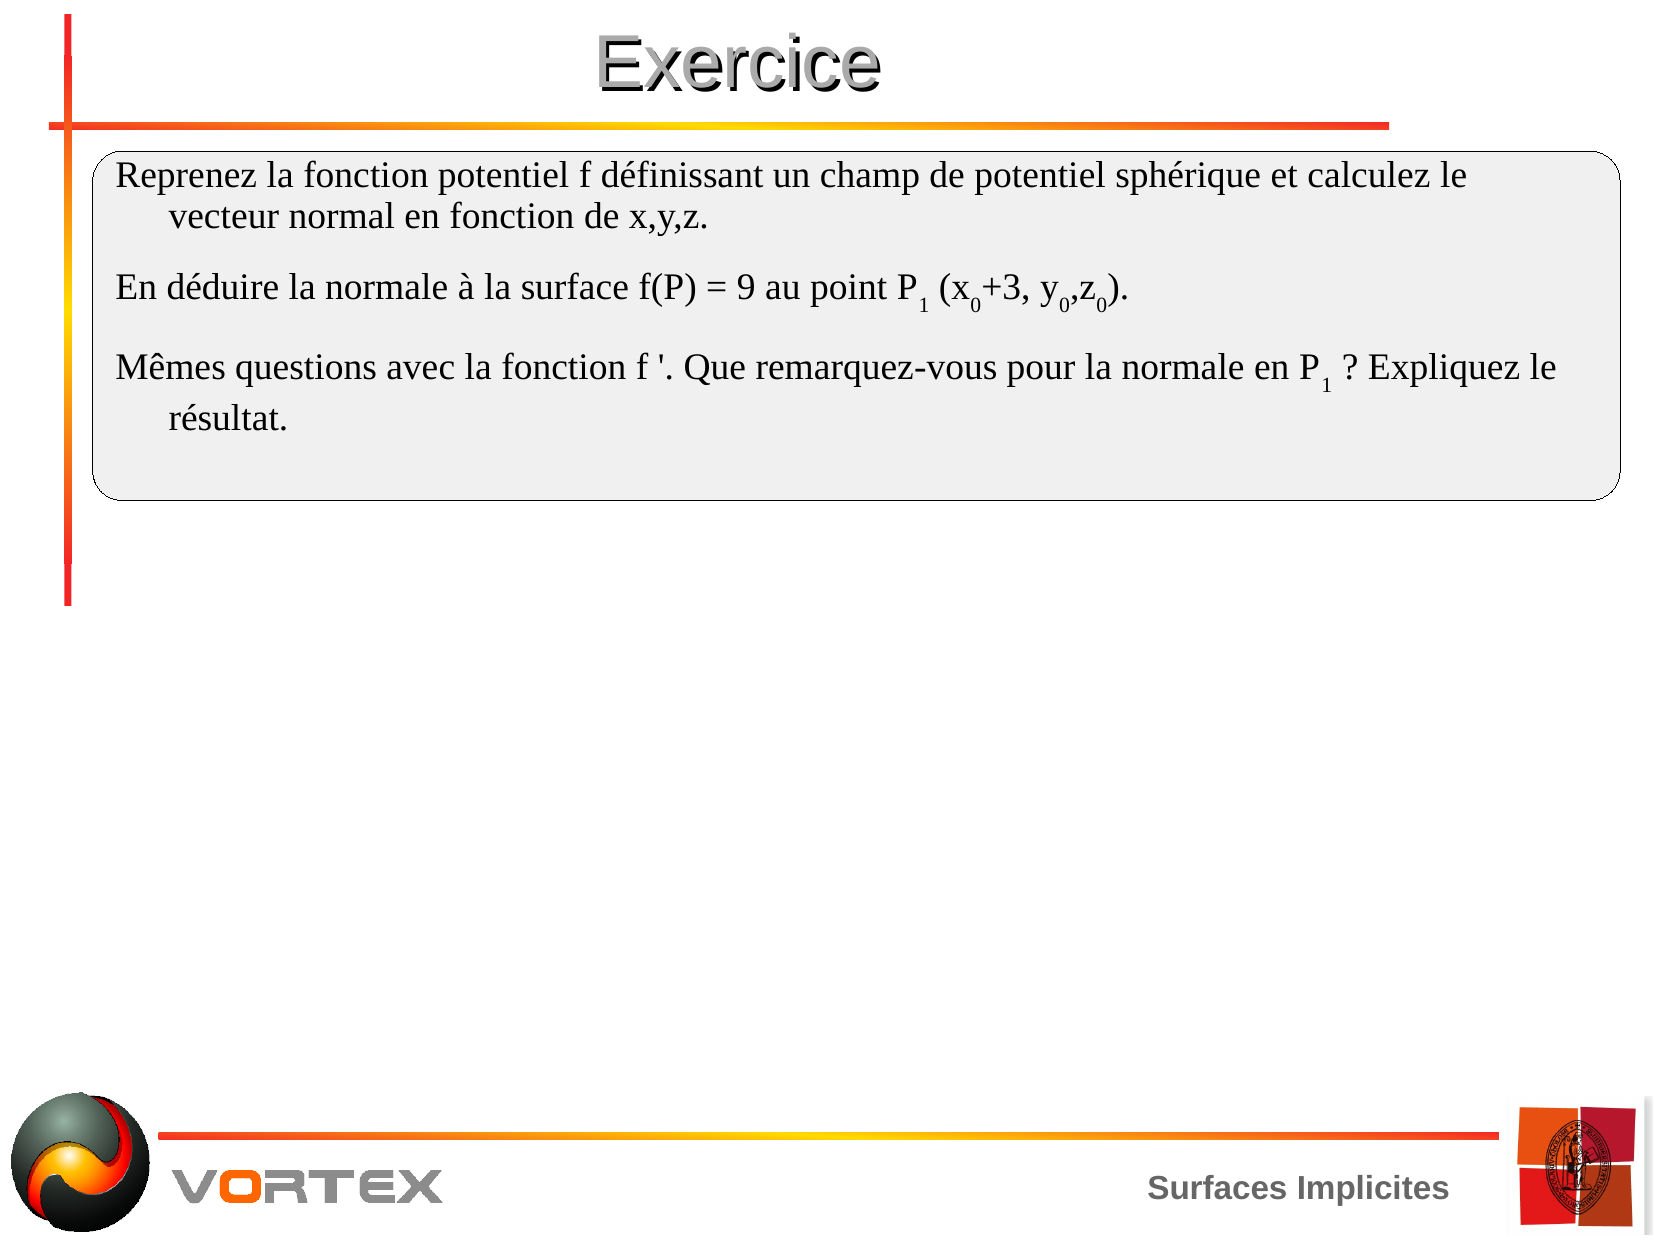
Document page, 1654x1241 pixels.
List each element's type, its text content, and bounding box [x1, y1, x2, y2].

text_box [92, 165, 97, 486]
title Exercice [82, 4, 1392, 120]
list Reprenez la fonction potentiel f définissant un champ de potentiel sphérique et calculez le vecteur normal en fonction de x,y,z. En déduire la normale à la surface f(P) = 9 au point P1 (x0+3, y0,z0). Mêmes questions avec la fonction f '. Que remarquez-vous pour la normale en P1 ? Expliquez le résultat. [97, 153, 1571, 1109]
text_box [111, 151, 1621, 501]
picture [1505, 1096, 1653, 1235]
picture [11, 1092, 443, 1232]
